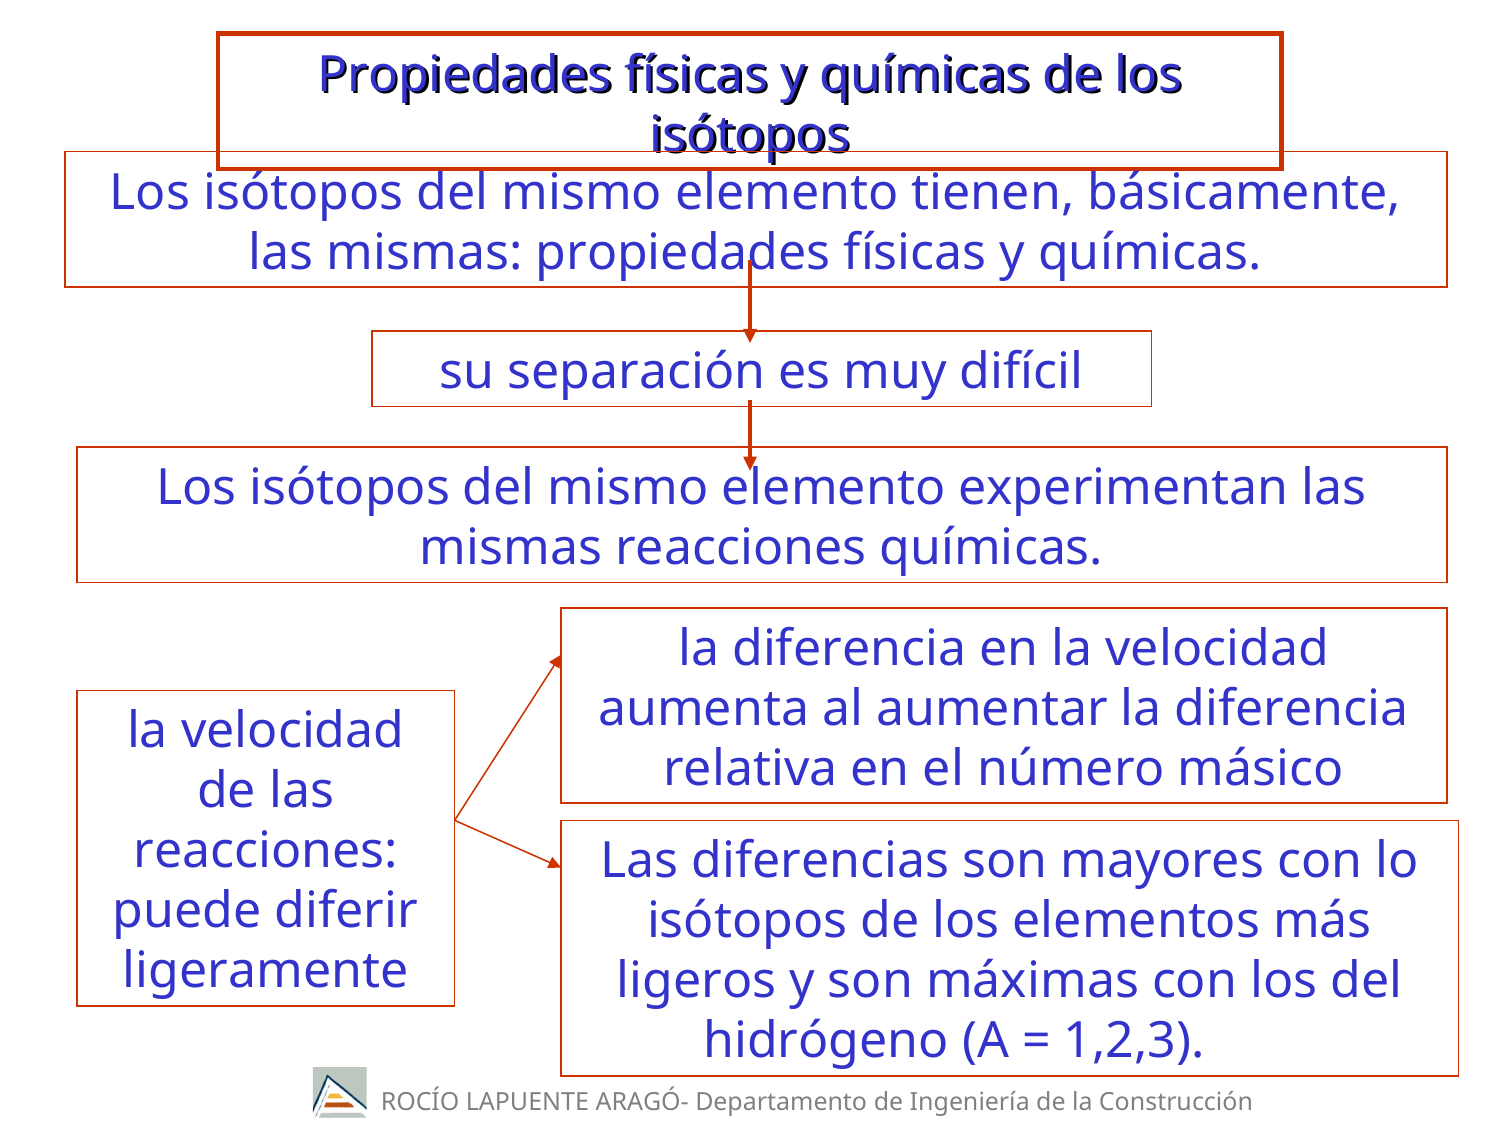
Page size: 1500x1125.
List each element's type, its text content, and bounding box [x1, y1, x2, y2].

text_box su separación es muy difícil [372, 331, 1152, 407]
text_box Los isótopos del mismo elemento experimentan las mismas reacciones químicas. [76, 446, 1447, 583]
text_box la velocidad de las reacciones: puede diferir ligeramente [76, 690, 455, 1006]
text_box la diferencia en la velocidad aumenta al aumentar la diferencia relativa en el número másico [560, 607, 1447, 804]
text_box Los isótopos del mismo elemento tienen, básicamente, las mismas: propiedades físicas y químicas. [64, 151, 1447, 287]
text_box Las diferencias son mayores con lo isótopos de los elementos más ligeros y son máximas con los del hidrógeno (A = 1,2,3). [560, 820, 1459, 1076]
text_box Propiedades físicas y químicas de los isótopos [218, 33, 1282, 151]
